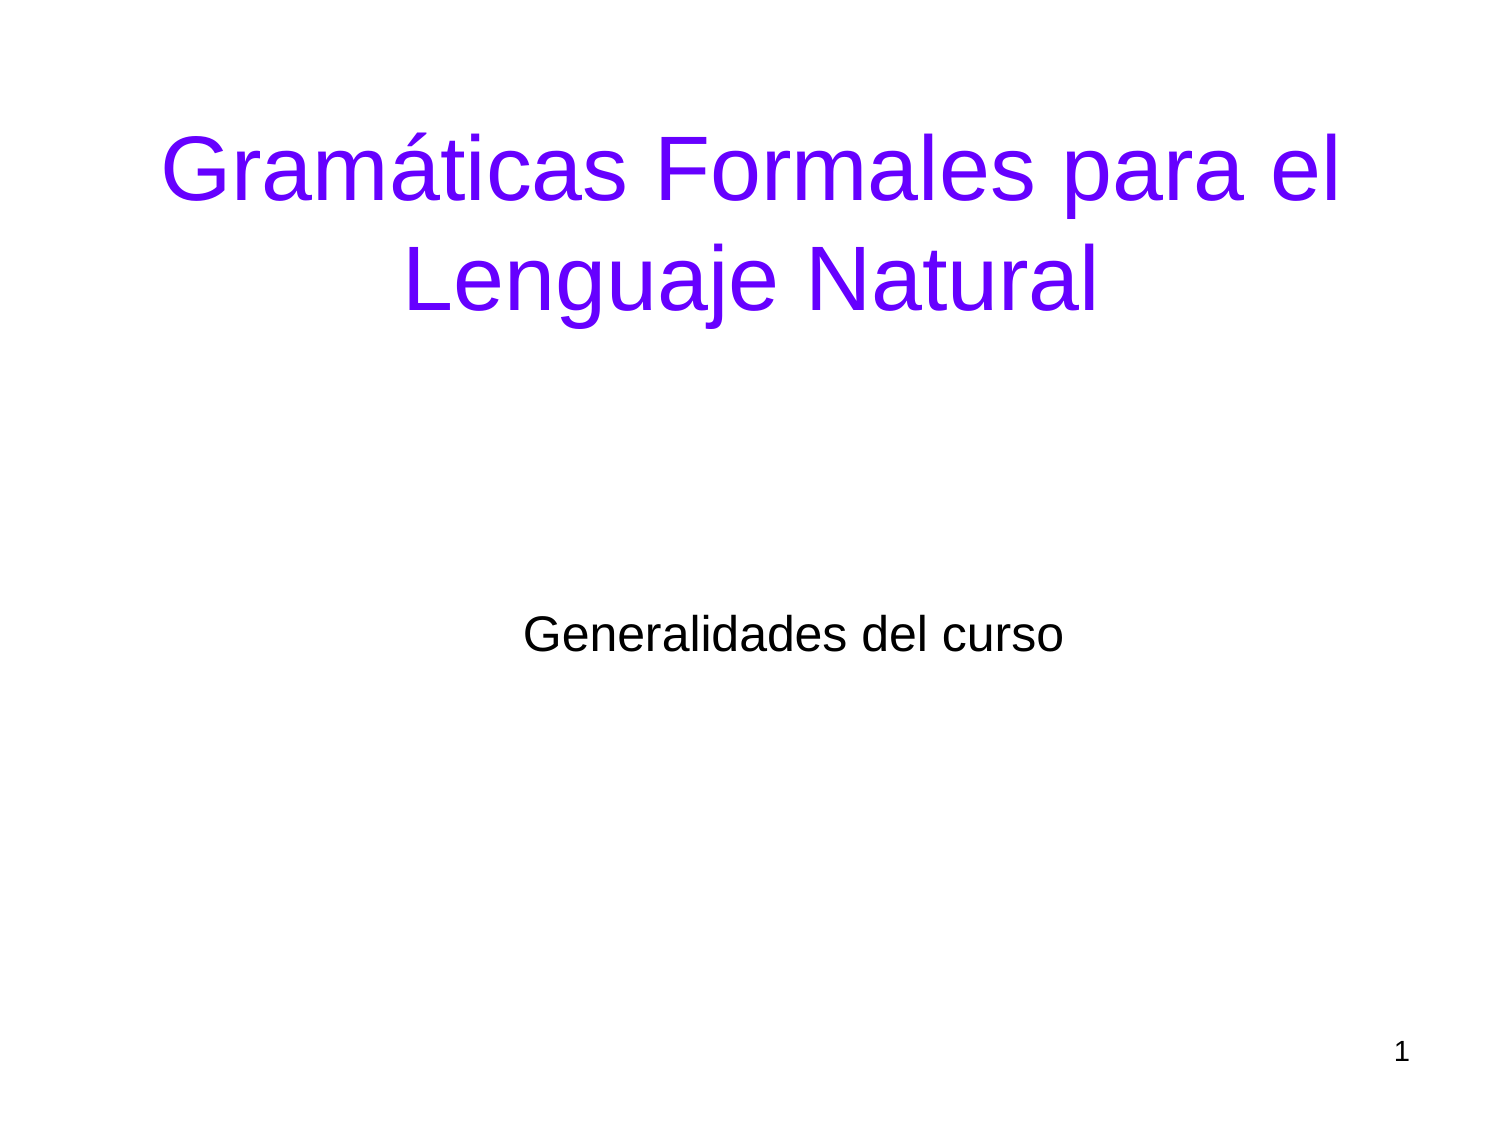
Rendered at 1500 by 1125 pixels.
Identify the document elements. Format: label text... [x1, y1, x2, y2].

text_box <número> [1074, 1024, 1426, 1103]
title Gramáticas Formales para el Lenguaje Natural [76, 125, 1427, 313]
list Generalidades del curso [507, 448, 1123, 981]
